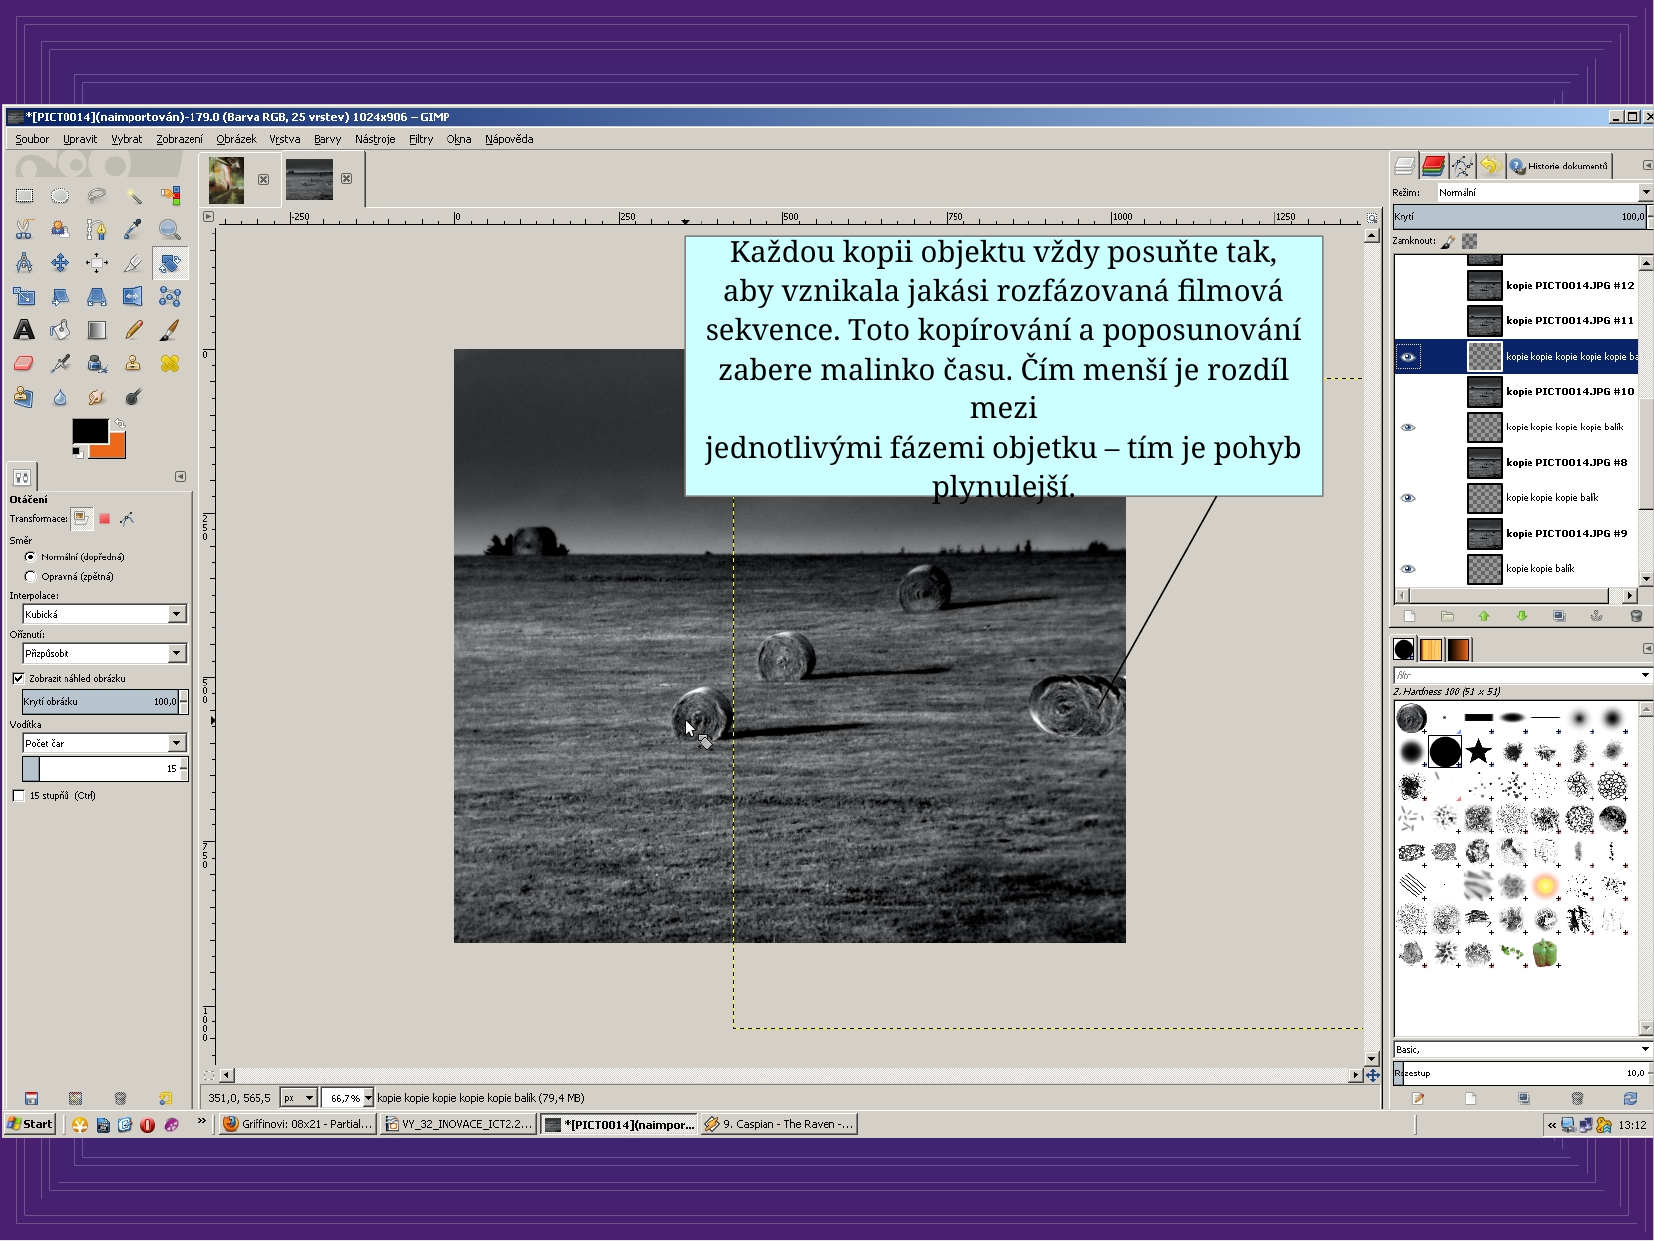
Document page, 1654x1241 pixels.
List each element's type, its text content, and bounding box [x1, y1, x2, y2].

text_box Každou kopii objektu vždy posuňte tak, aby vznikala jakási rozfázovaná filmová sekvence. Toto kopírování a poposunování zabere malinko času. Čím menší je rozdíl mezi jednotlivými fázemi objetku – tím je pohyb plynulejší. [685, 236, 1323, 497]
picture [2, 104, 1654, 1138]
